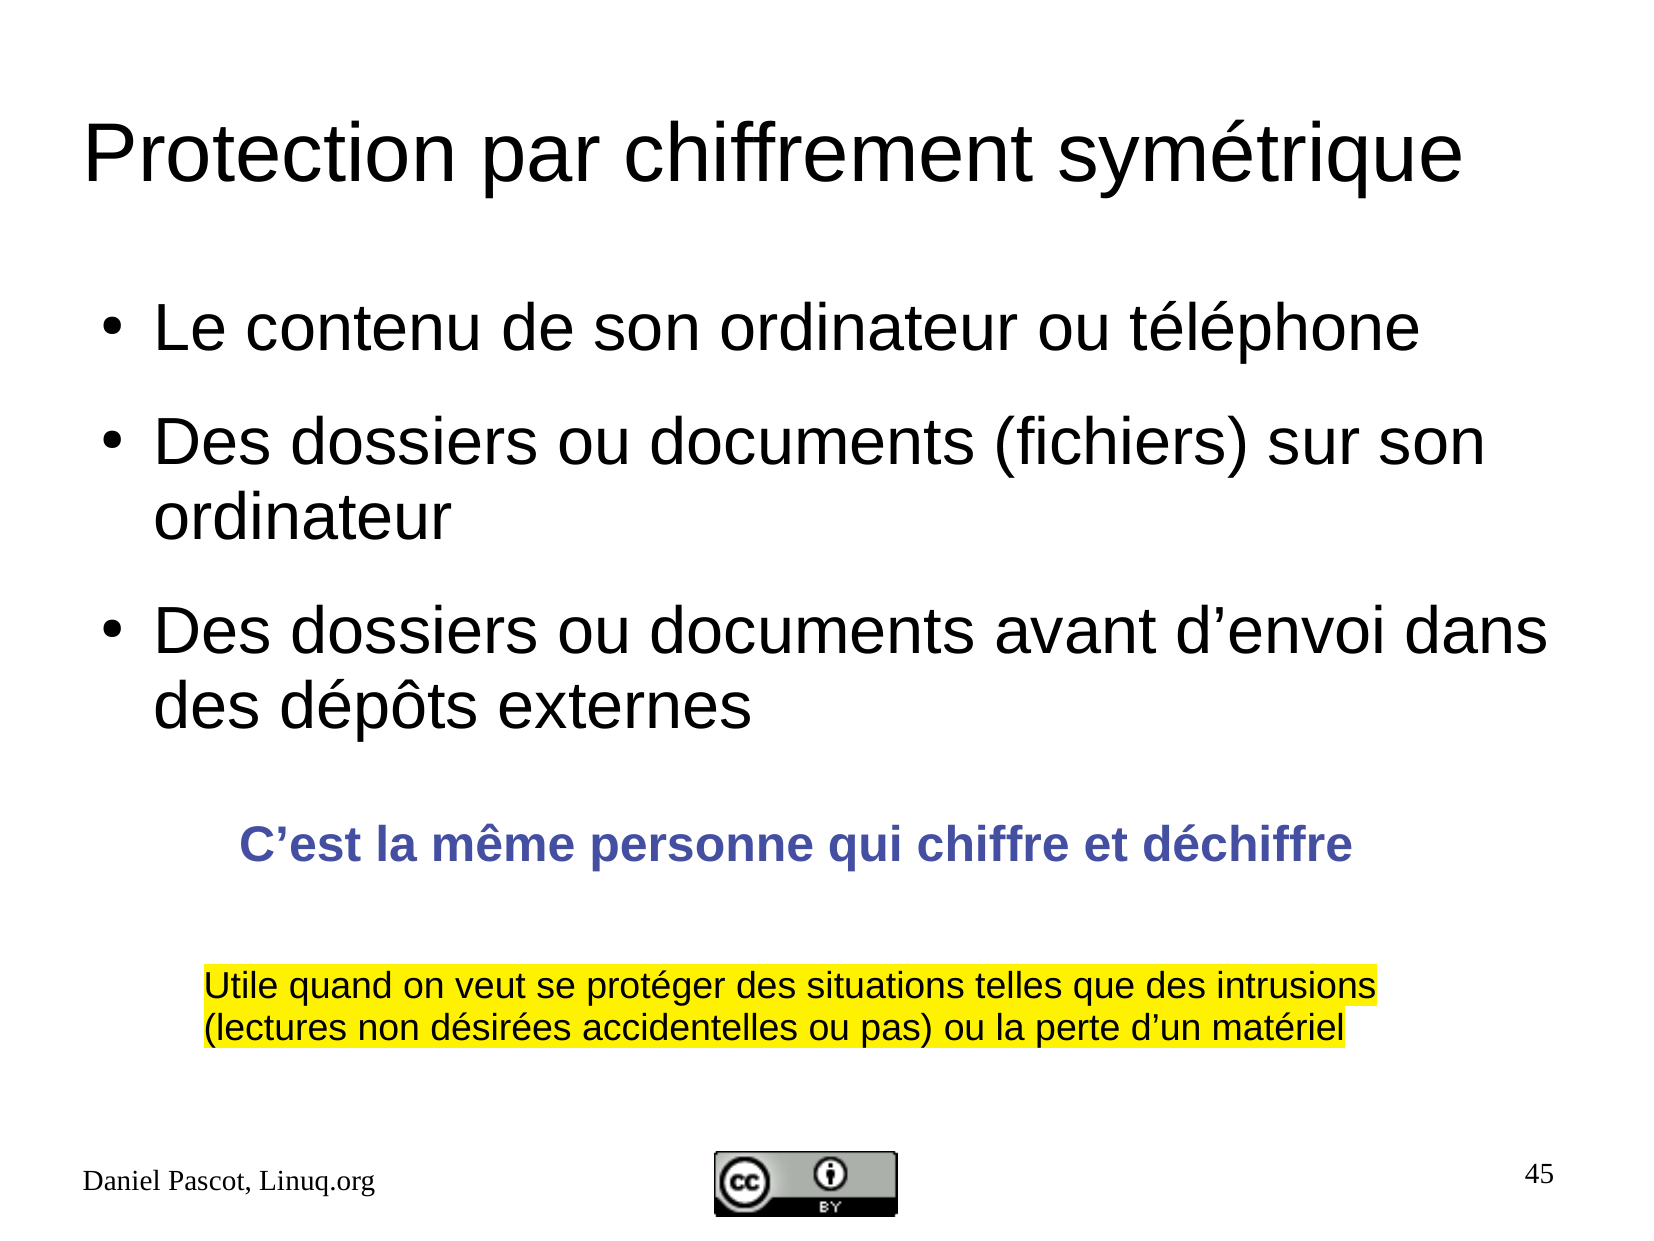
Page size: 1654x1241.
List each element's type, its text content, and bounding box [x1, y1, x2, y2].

list Le contenu de son ordinateur ou téléphone Des dossiers ou documents (fichiers) sur son ordinateur Des dossiers ou documents avant d’envoi dans des dépôts externes [82, 290, 1571, 1010]
picture [714, 1151, 898, 1217]
title Protection par chiffrement symétrique [82, 49, 1571, 257]
text_box Utile quand on veut se protéger des situations telles que des intrusions (lectures non désirées accidentelles ou pas) ou la perte d’un matériel [188, 956, 1489, 1056]
text_box C’est la même personne qui chiffre et déchiffre [224, 809, 1370, 880]
